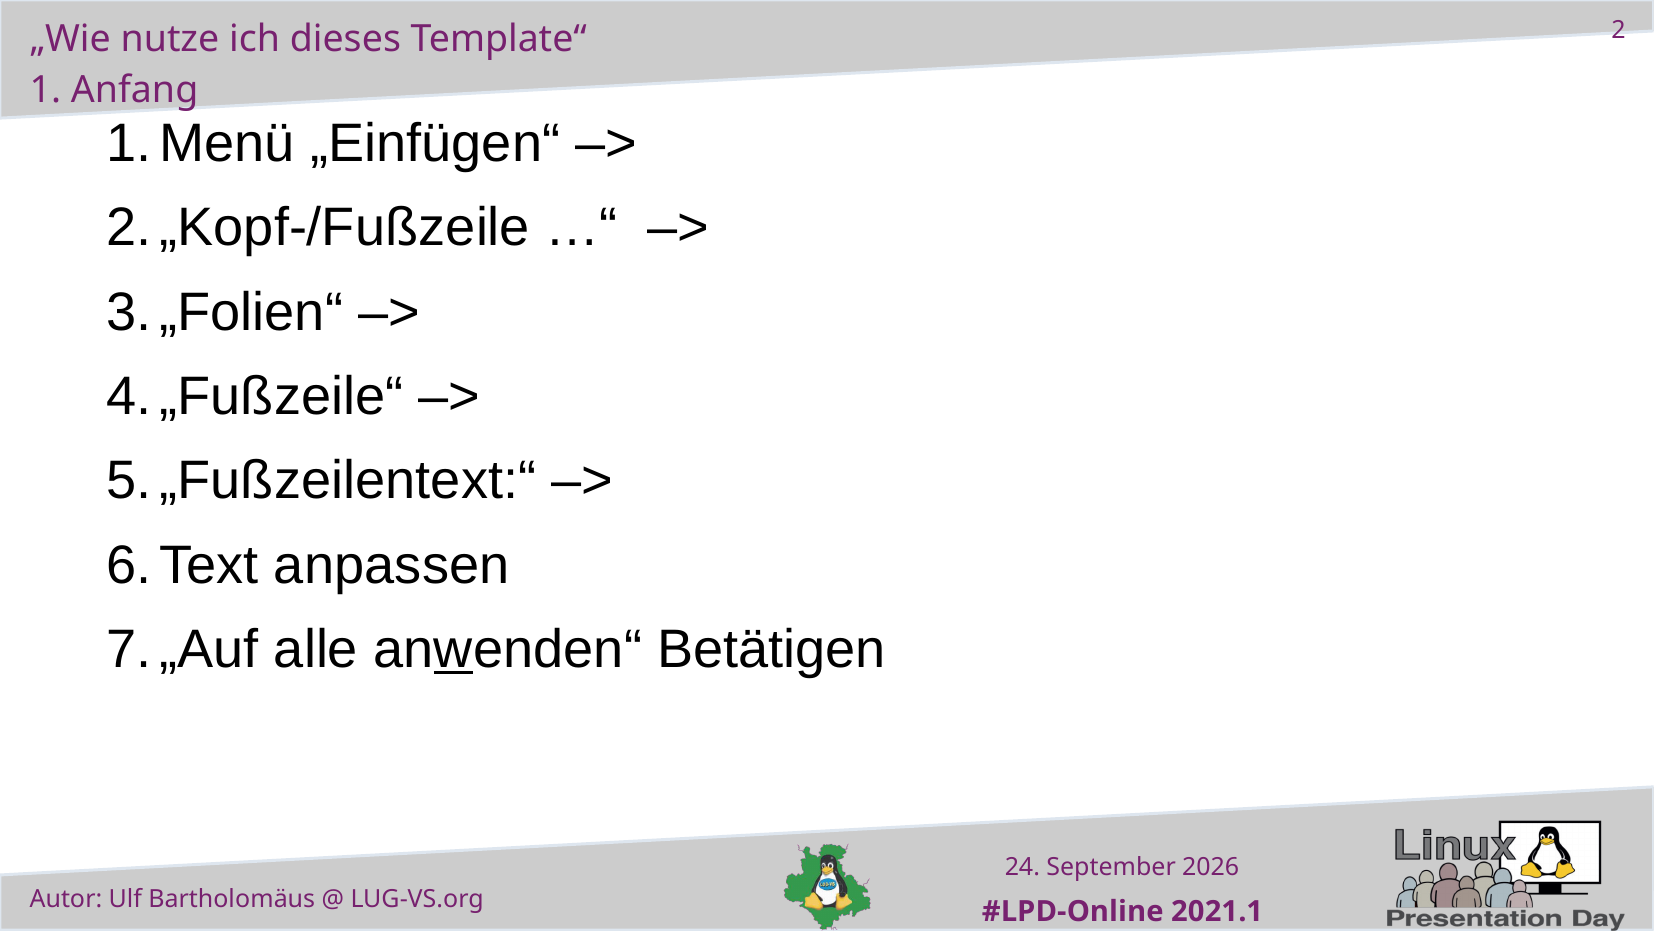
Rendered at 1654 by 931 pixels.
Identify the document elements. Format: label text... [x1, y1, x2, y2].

title „Wie nutze ich dieses Template“ 1. Anfang [29, 11, 1211, 101]
list Menü „Einfügen“ –> „Kopf-/Fußzeile …“ –> „Folien“ –> „Fußzeile“ –> „Fußzeilentext:“ –> Text anpassen „Auf alle anwenden“ Betätigen [88, 112, 1565, 810]
picture [1387, 820, 1625, 931]
picture [781, 841, 873, 931]
